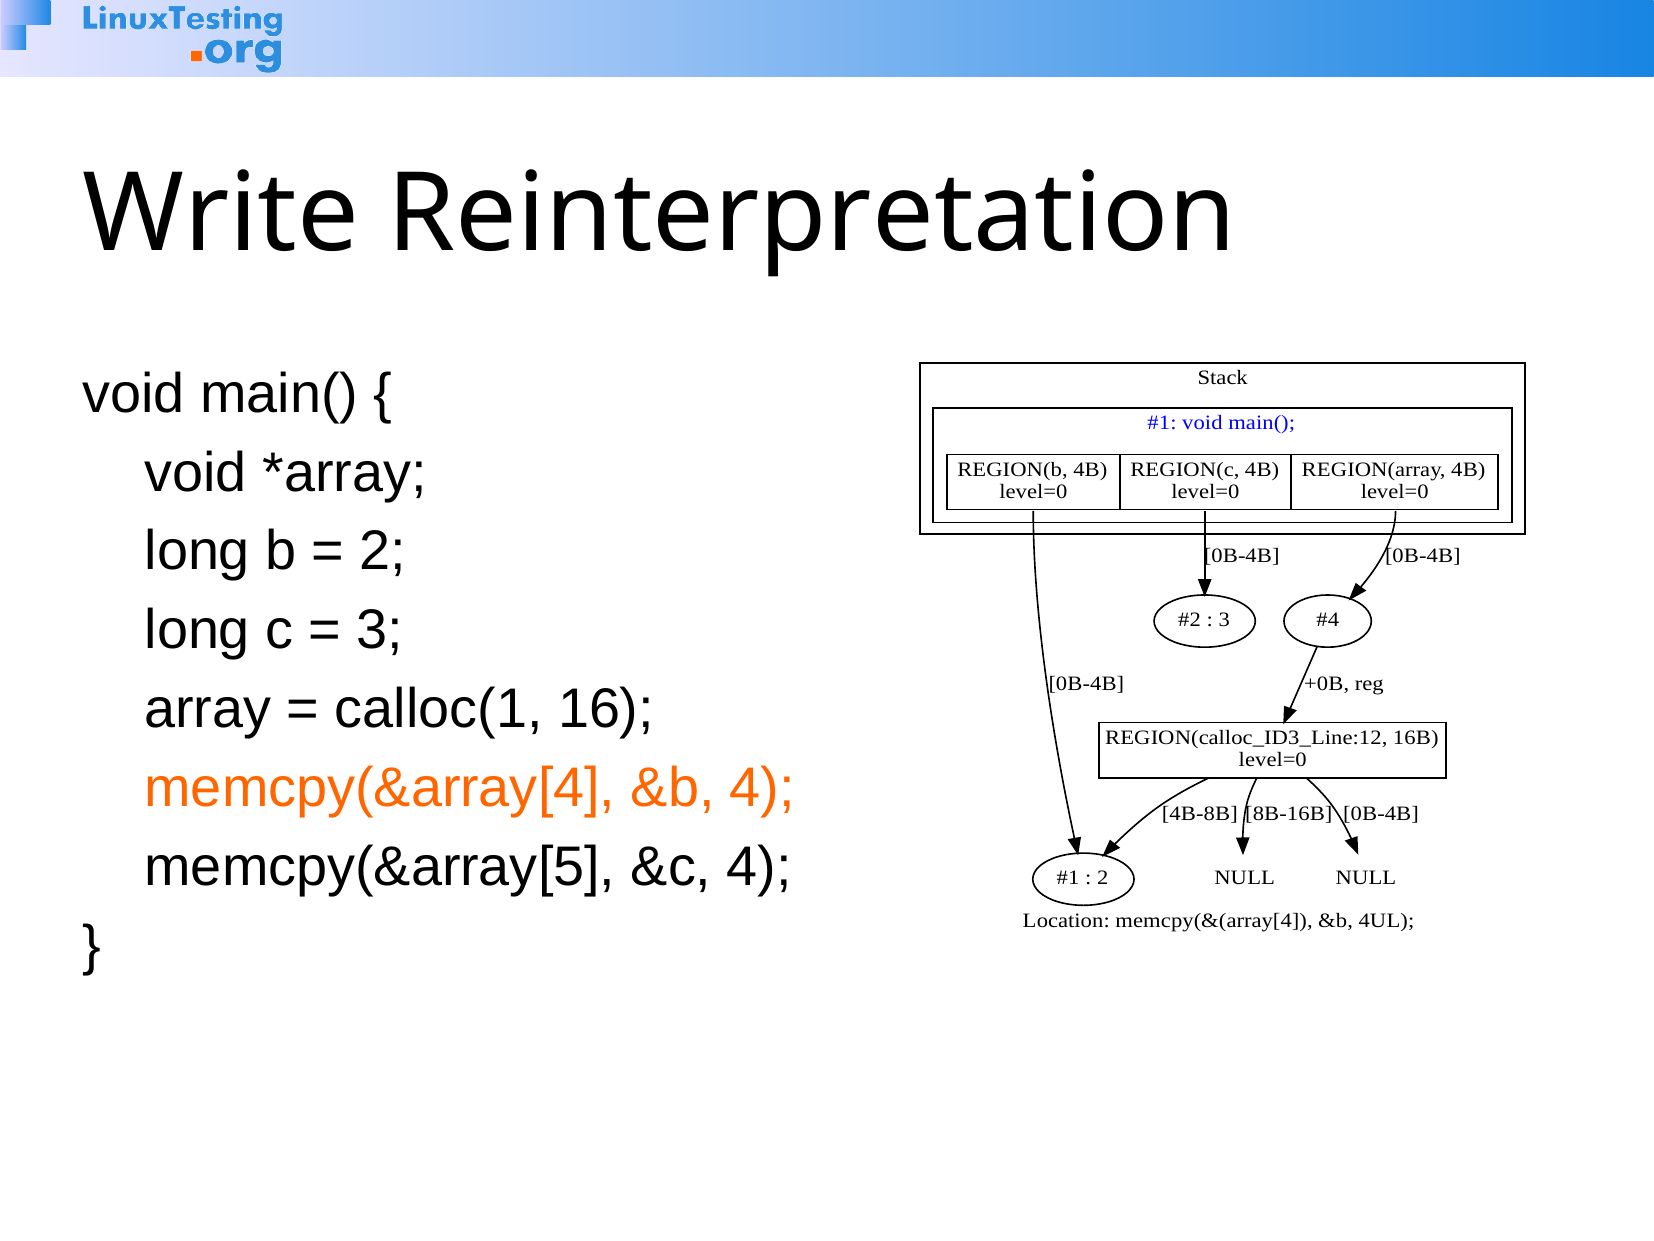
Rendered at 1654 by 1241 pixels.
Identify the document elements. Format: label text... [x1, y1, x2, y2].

list void main() { void *array; long b = 2; long c = 3; array = calloc(1, 16); memcpy(&array[4], &b, 4); memcpy(&array[5], &c, 4); } [82, 358, 809, 1078]
picture [900, 345, 1546, 946]
title Write Reinterpretation [82, 76, 1571, 336]
picture [83, 5, 282, 73]
